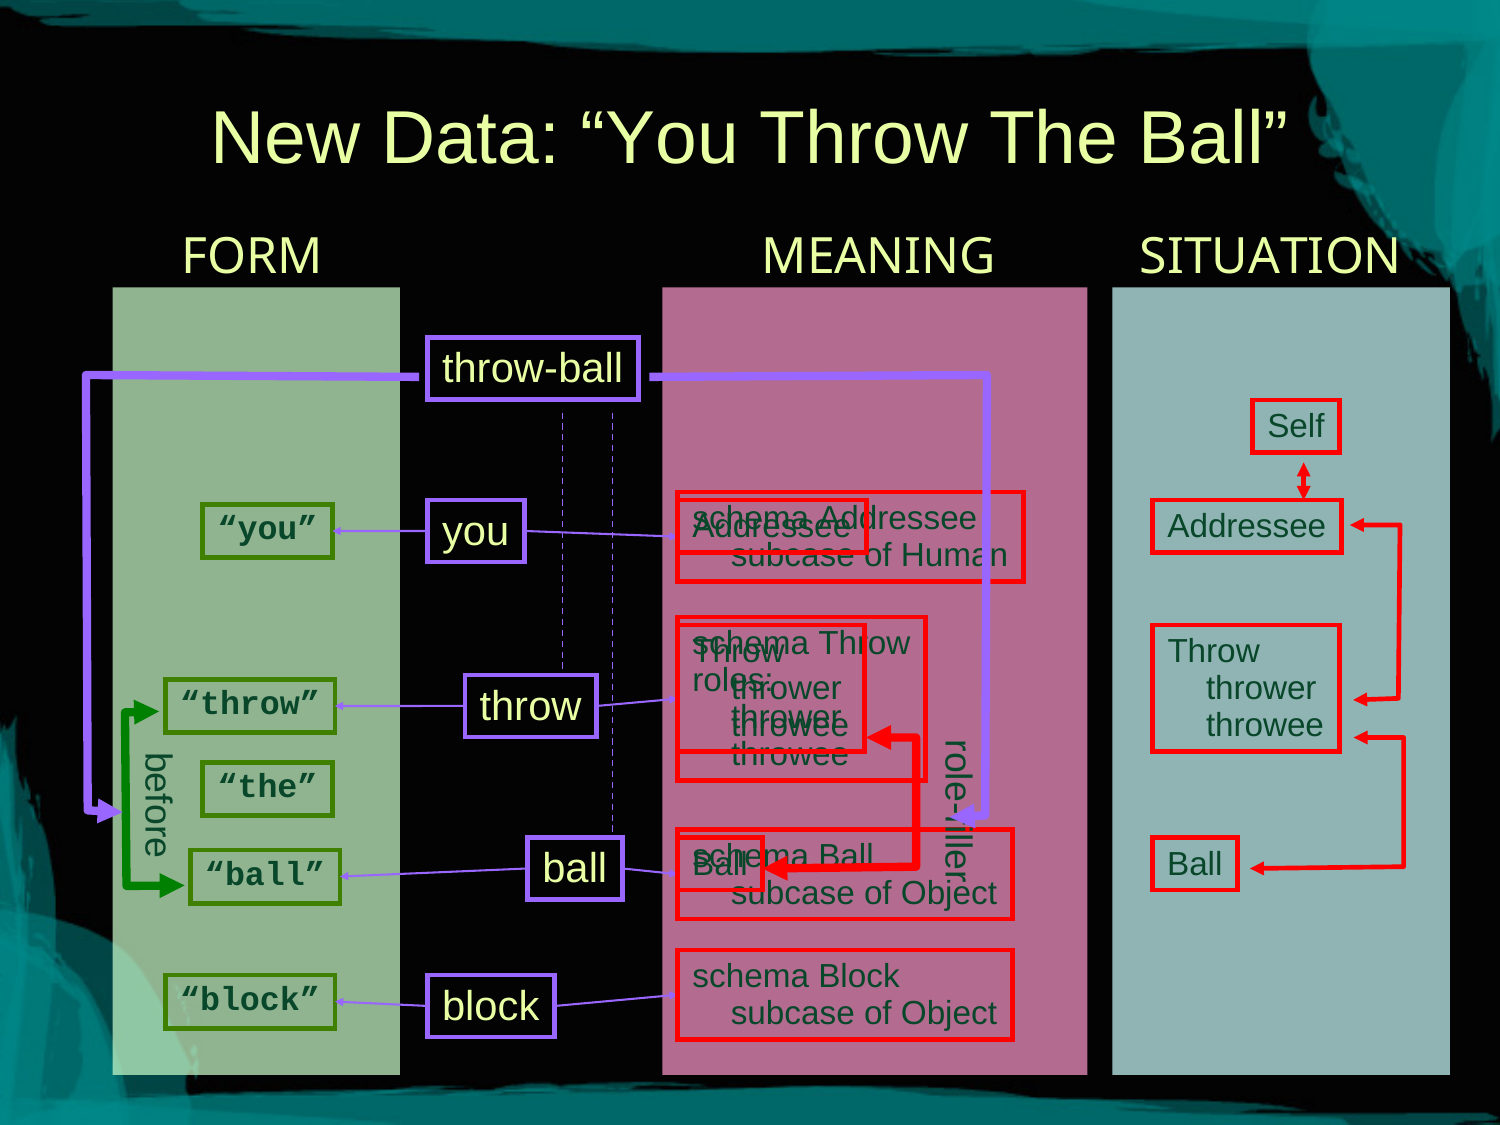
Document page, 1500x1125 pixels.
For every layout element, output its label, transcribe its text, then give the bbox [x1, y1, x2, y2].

text_box FORM [166, 225, 338, 297]
text_box schema Addressee subcase of Human [991, 491, 1024, 582]
text_box SITUATION [1125, 212, 1418, 297]
text_box “the” [202, 762, 333, 816]
text_box [662, 287, 1088, 1075]
text_box schema Block subcase of Object [677, 949, 1013, 1040]
text_box “ball” [190, 849, 340, 904]
text_box “block” [165, 975, 335, 1029]
text_box throw-ball [427, 337, 639, 400]
text_box schema Addressee subcase of Human [677, 491, 982, 582]
text_box ball [527, 837, 623, 900]
text_box [662, 538, 981, 724]
text_box [1112, 287, 1450, 1075]
text_box Addressee [677, 500, 867, 553]
picture [0, 0, 1500, 1125]
text_box schema Throw roles: thrower throwee [677, 616, 926, 781]
text_box “you” [202, 504, 333, 558]
text_box [112, 287, 400, 372]
text_box schema Ball subcase of Object [677, 829, 1013, 919]
text_box Self [1252, 399, 1340, 453]
text_box Ball [677, 837, 763, 891]
text_box block [427, 975, 555, 1037]
text_box schema Ball subcase of Object [677, 829, 911, 867]
title New Data: “You Throw The Ball” [112, 49, 1388, 225]
text_box [112, 380, 400, 1075]
text_box MEANING [747, 225, 1012, 297]
text_box Throw thrower throwee [1152, 624, 1340, 752]
text_box [662, 700, 911, 873]
text_box you [427, 500, 525, 562]
text_box [662, 380, 982, 535]
text_box Ball [1152, 837, 1238, 891]
text_box “throw” [165, 679, 335, 733]
text_box throw [464, 675, 597, 737]
text_box before [115, 737, 188, 888]
text_box Throw thrower throwee [677, 624, 865, 752]
text_box Addressee [1152, 500, 1342, 553]
text_box role-filler [915, 724, 988, 901]
